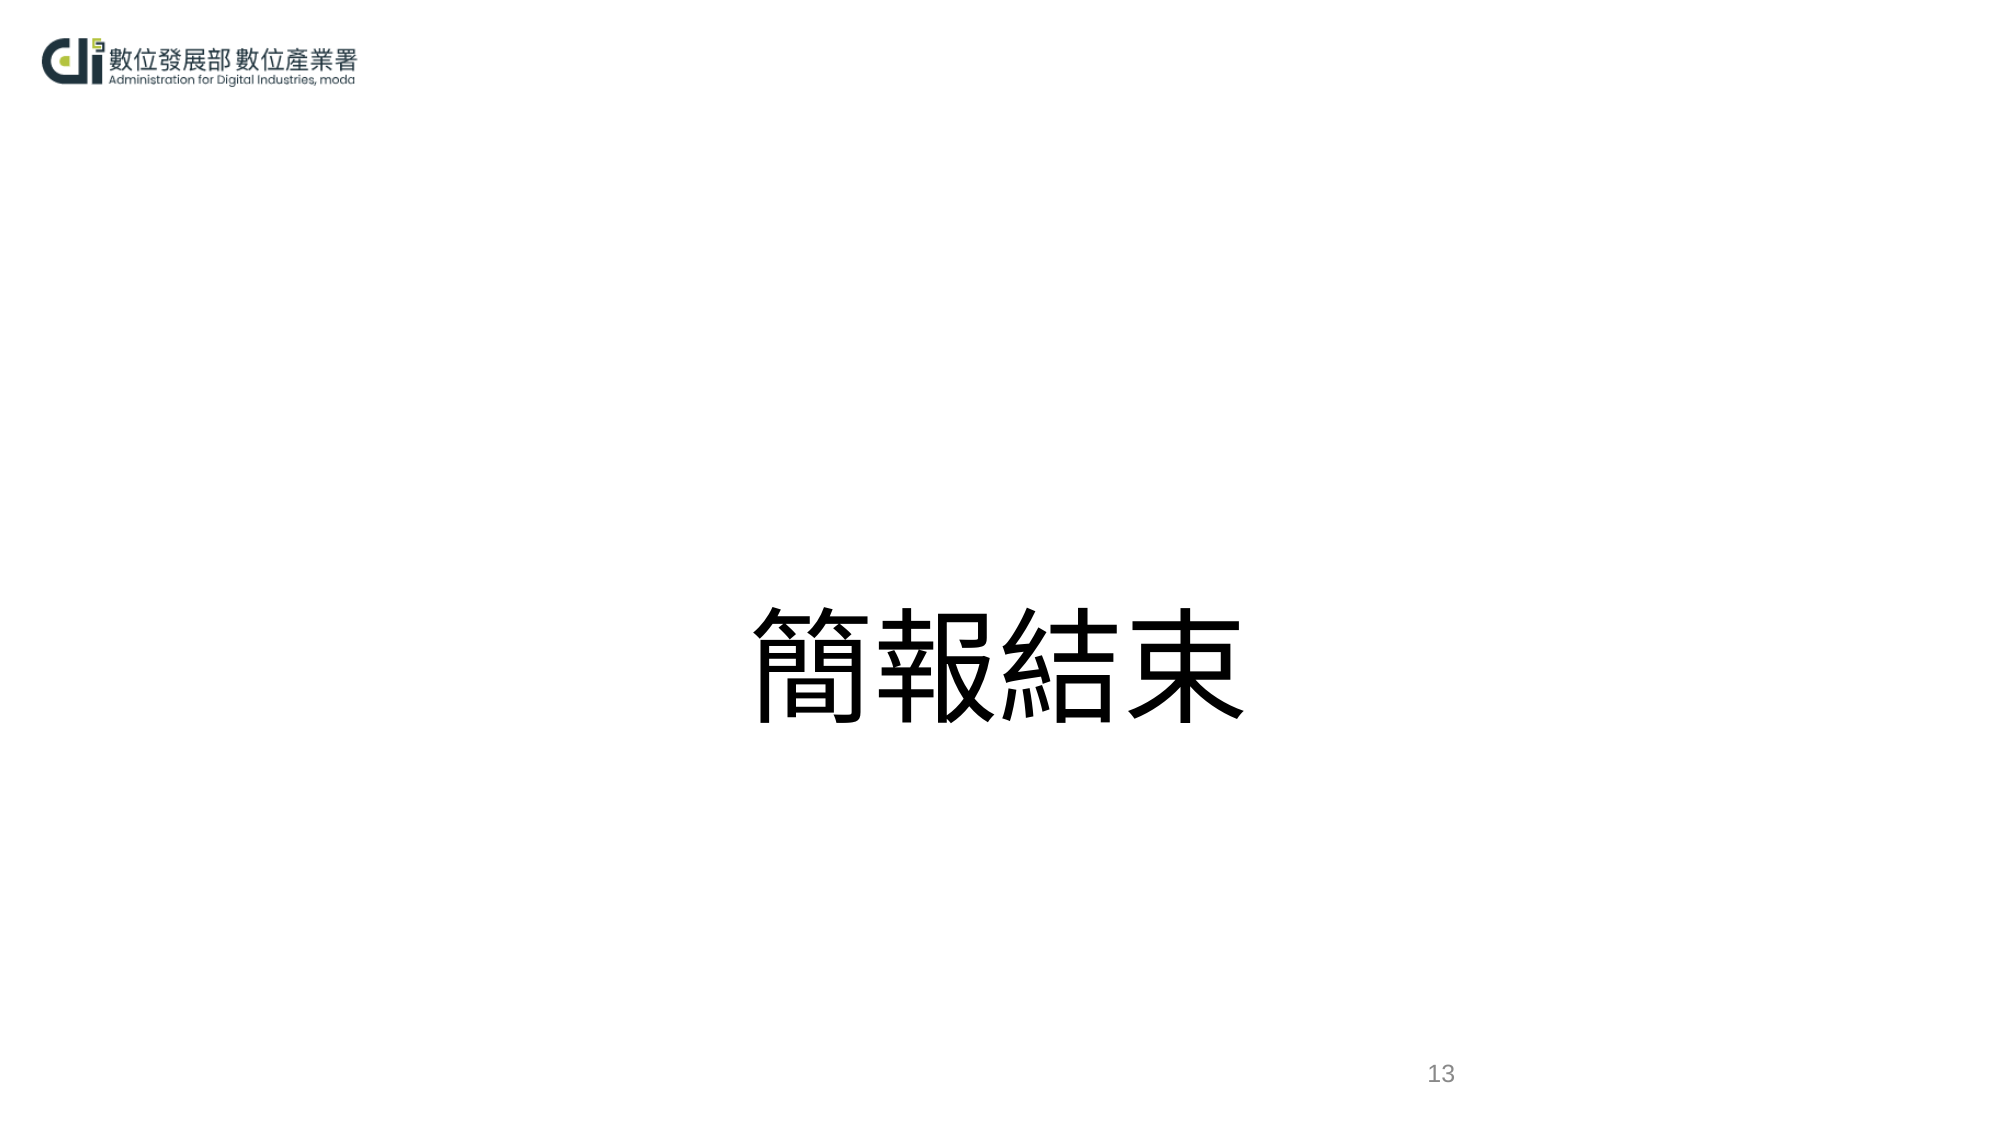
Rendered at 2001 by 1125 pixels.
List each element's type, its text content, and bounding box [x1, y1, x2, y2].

text_box [1412, 1042, 1863, 1103]
title 簡報結束 [136, 280, 1862, 749]
